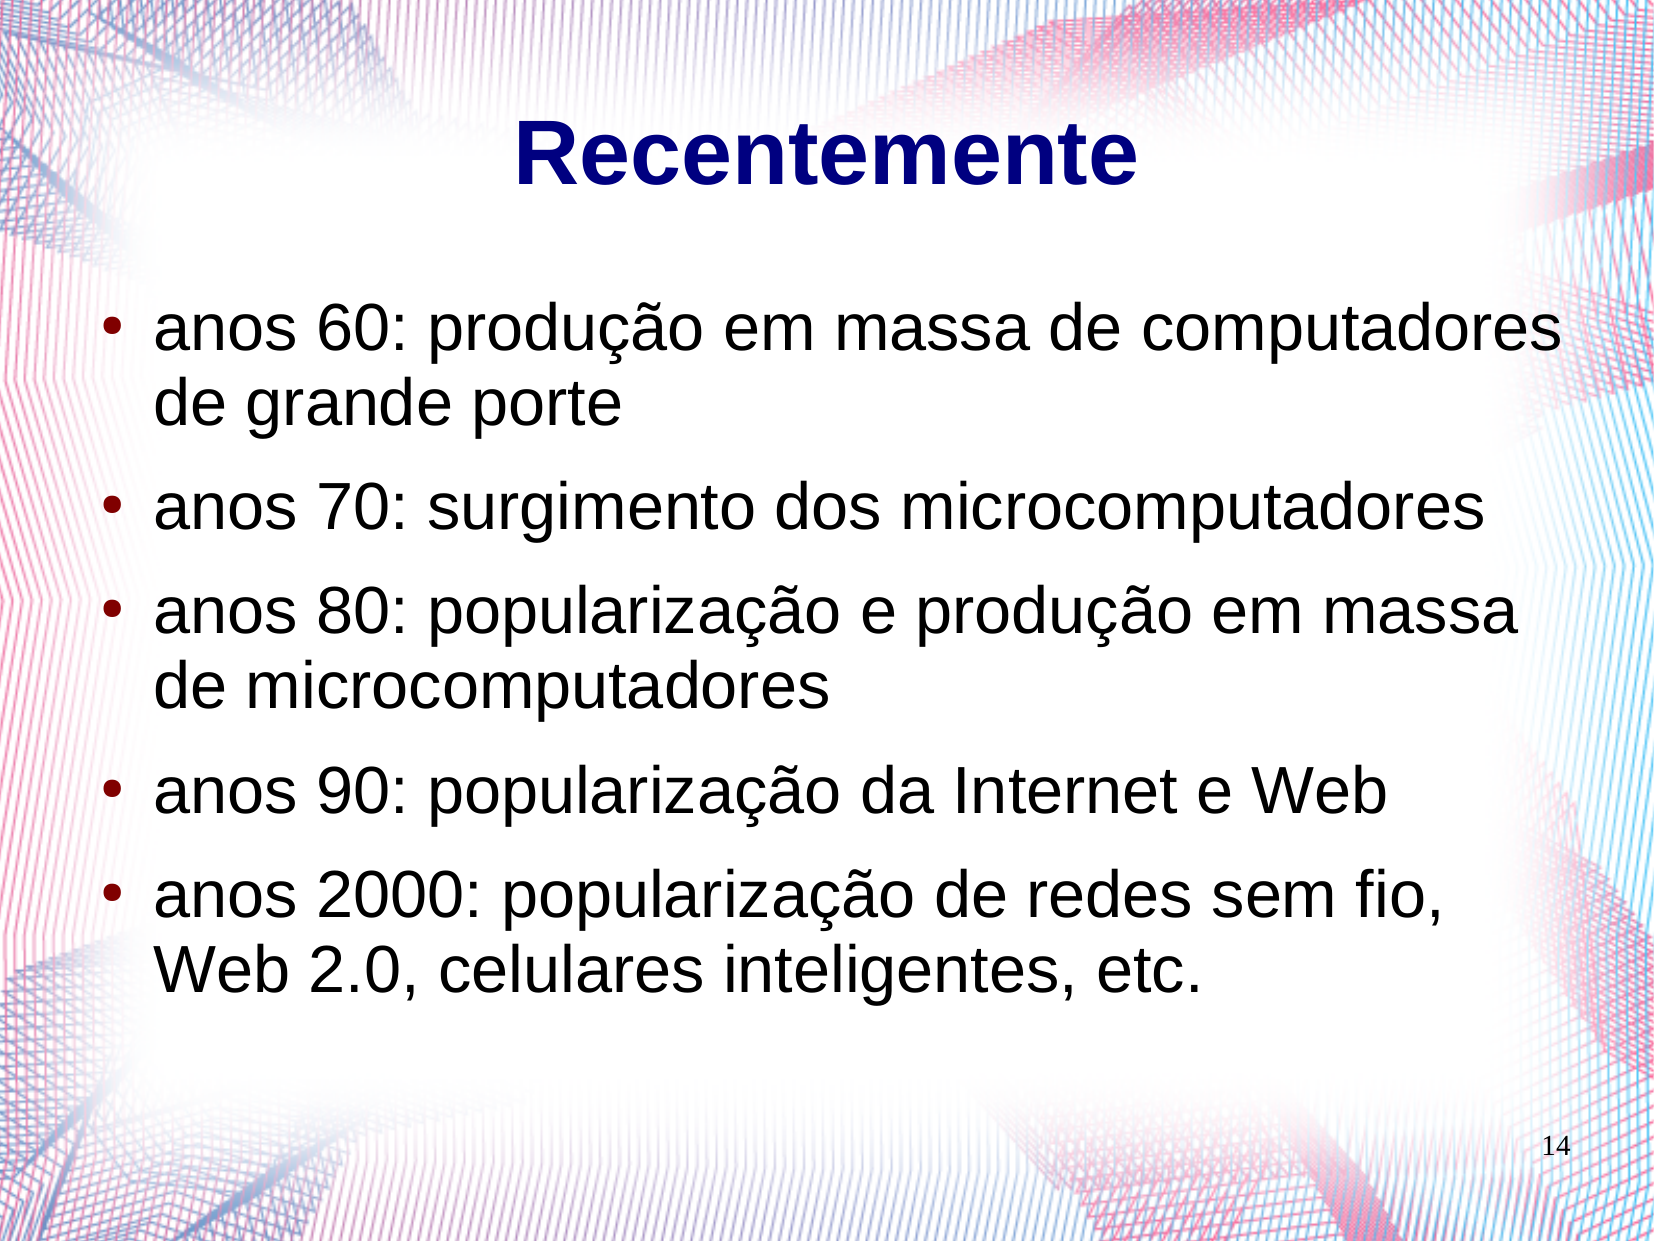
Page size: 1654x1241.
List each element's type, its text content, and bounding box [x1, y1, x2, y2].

list anos 60: produção em massa de computadores de grande porte anos 70: surgimento dos microcomputadores anos 80: popularização e produção em massa de microcomputadores anos 90: popularização da Internet e Web anos 2000: popularização de redes sem fio, Web 2.0, celulares inteligentes, etc. [82, 290, 1571, 1094]
title Recentemente [82, 56, 1571, 250]
picture [0, 0, 1654, 1241]
